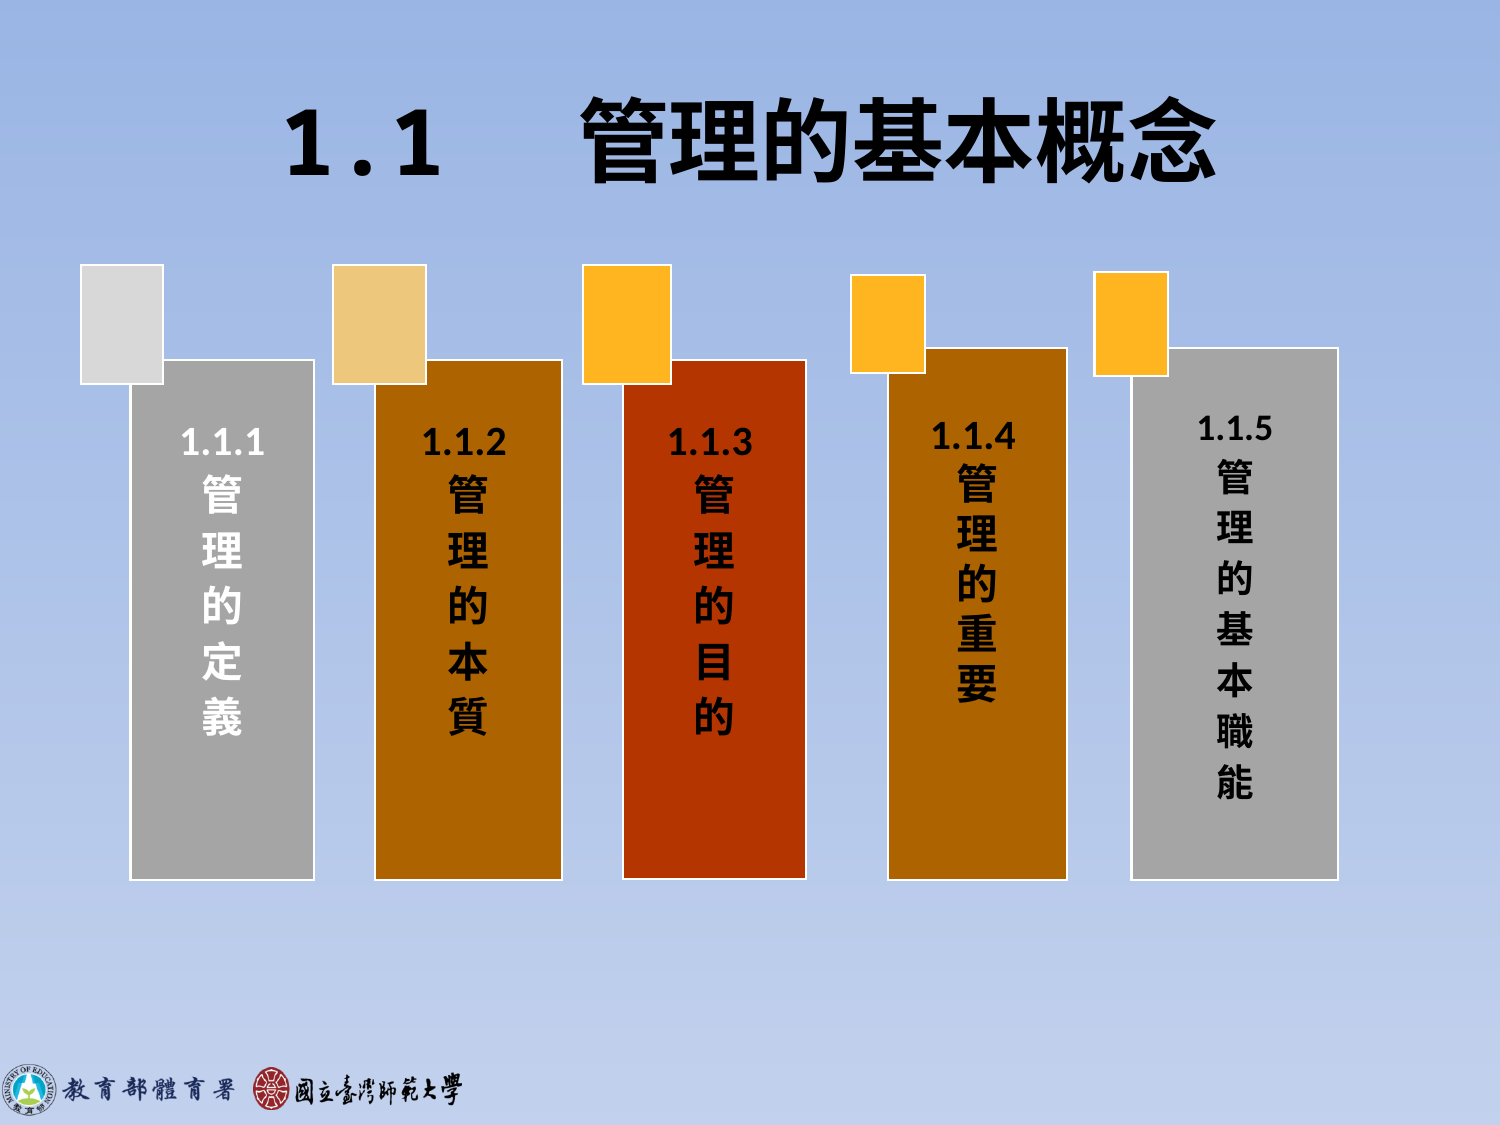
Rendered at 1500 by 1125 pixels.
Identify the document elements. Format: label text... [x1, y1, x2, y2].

title 1.1 管理的基本概念 [75, 45, 1426, 233]
text_box 1.1.5 管 理 的 基 本 職 能 [1131, 348, 1339, 880]
text_box 1.1.2 管 理 的 本 質 [374, 360, 563, 880]
text_box [1095, 272, 1168, 376]
text_box [851, 275, 925, 373]
text_box 1.1.3 管 理 的 目 的 [622, 360, 807, 879]
text_box [333, 265, 426, 384]
text_box [81, 265, 163, 384]
text_box [583, 265, 671, 384]
text_box 1.1.4 管 理 的 重 要 [888, 348, 1068, 880]
text_box 1.1.1 管 理 的 定 義 [130, 360, 315, 880]
